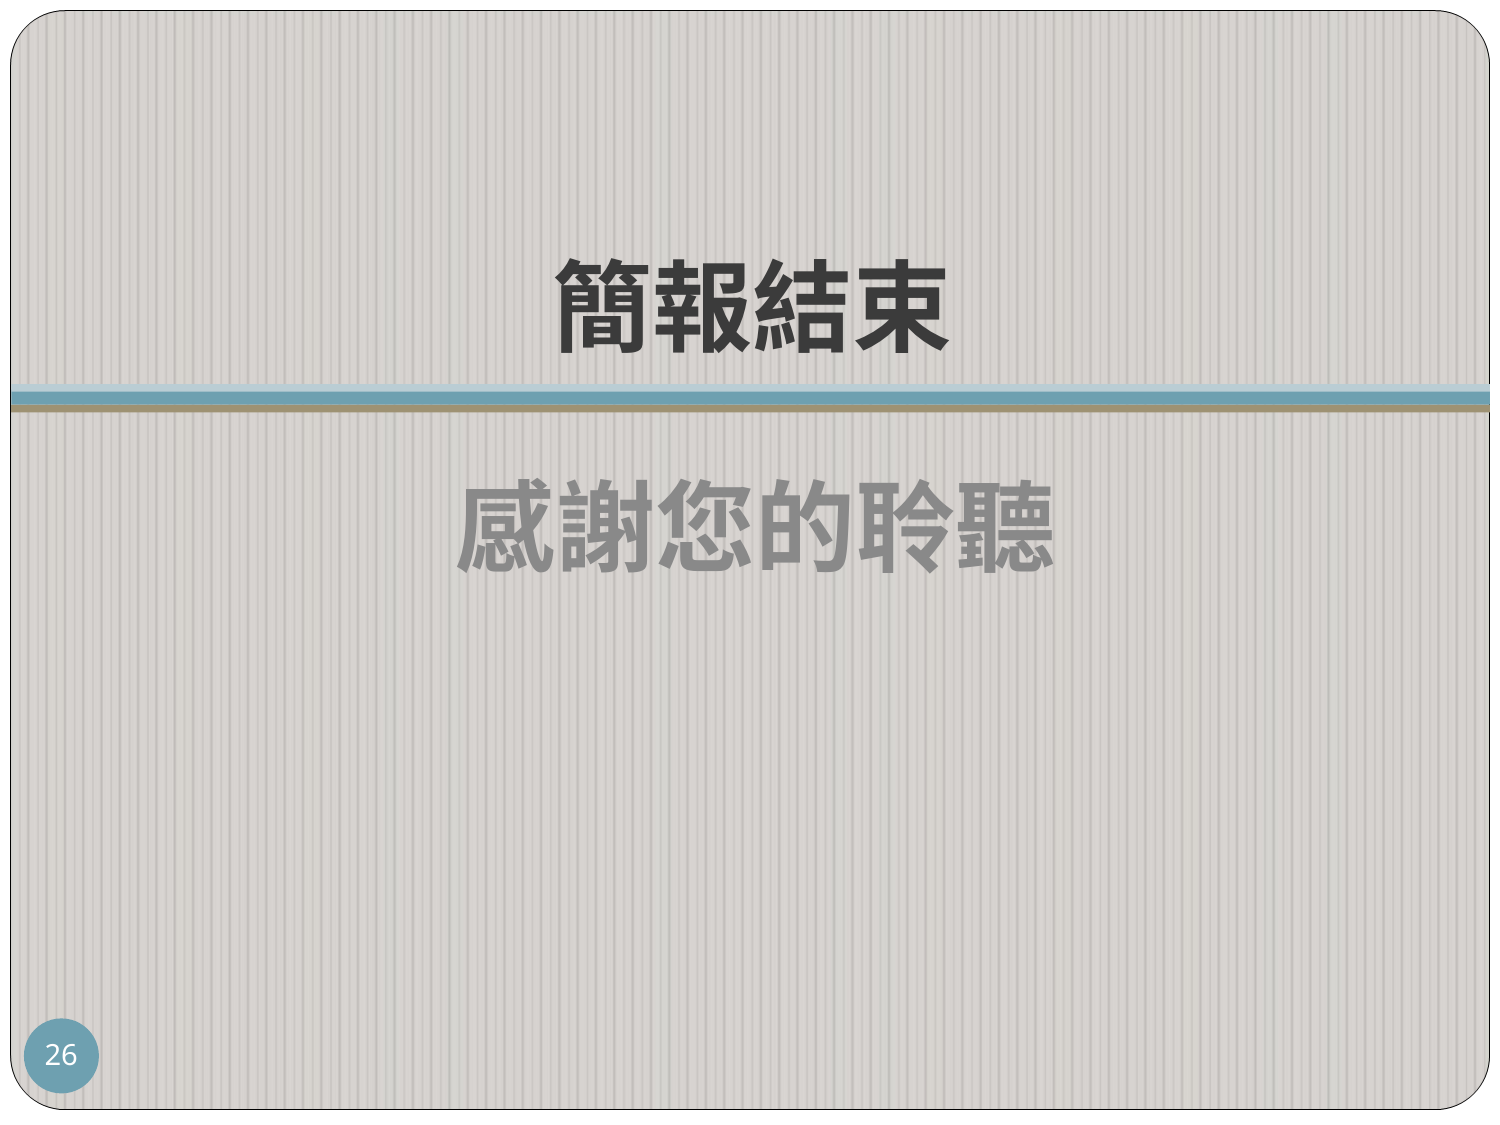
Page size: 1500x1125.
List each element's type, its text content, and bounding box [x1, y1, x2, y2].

picture [9, 9, 1491, 1111]
text_box 感謝您的聆聽 [118, 449, 1394, 669]
text_box <編號> [23, 1018, 99, 1094]
text_box 簡報結束 [118, 156, 1394, 380]
